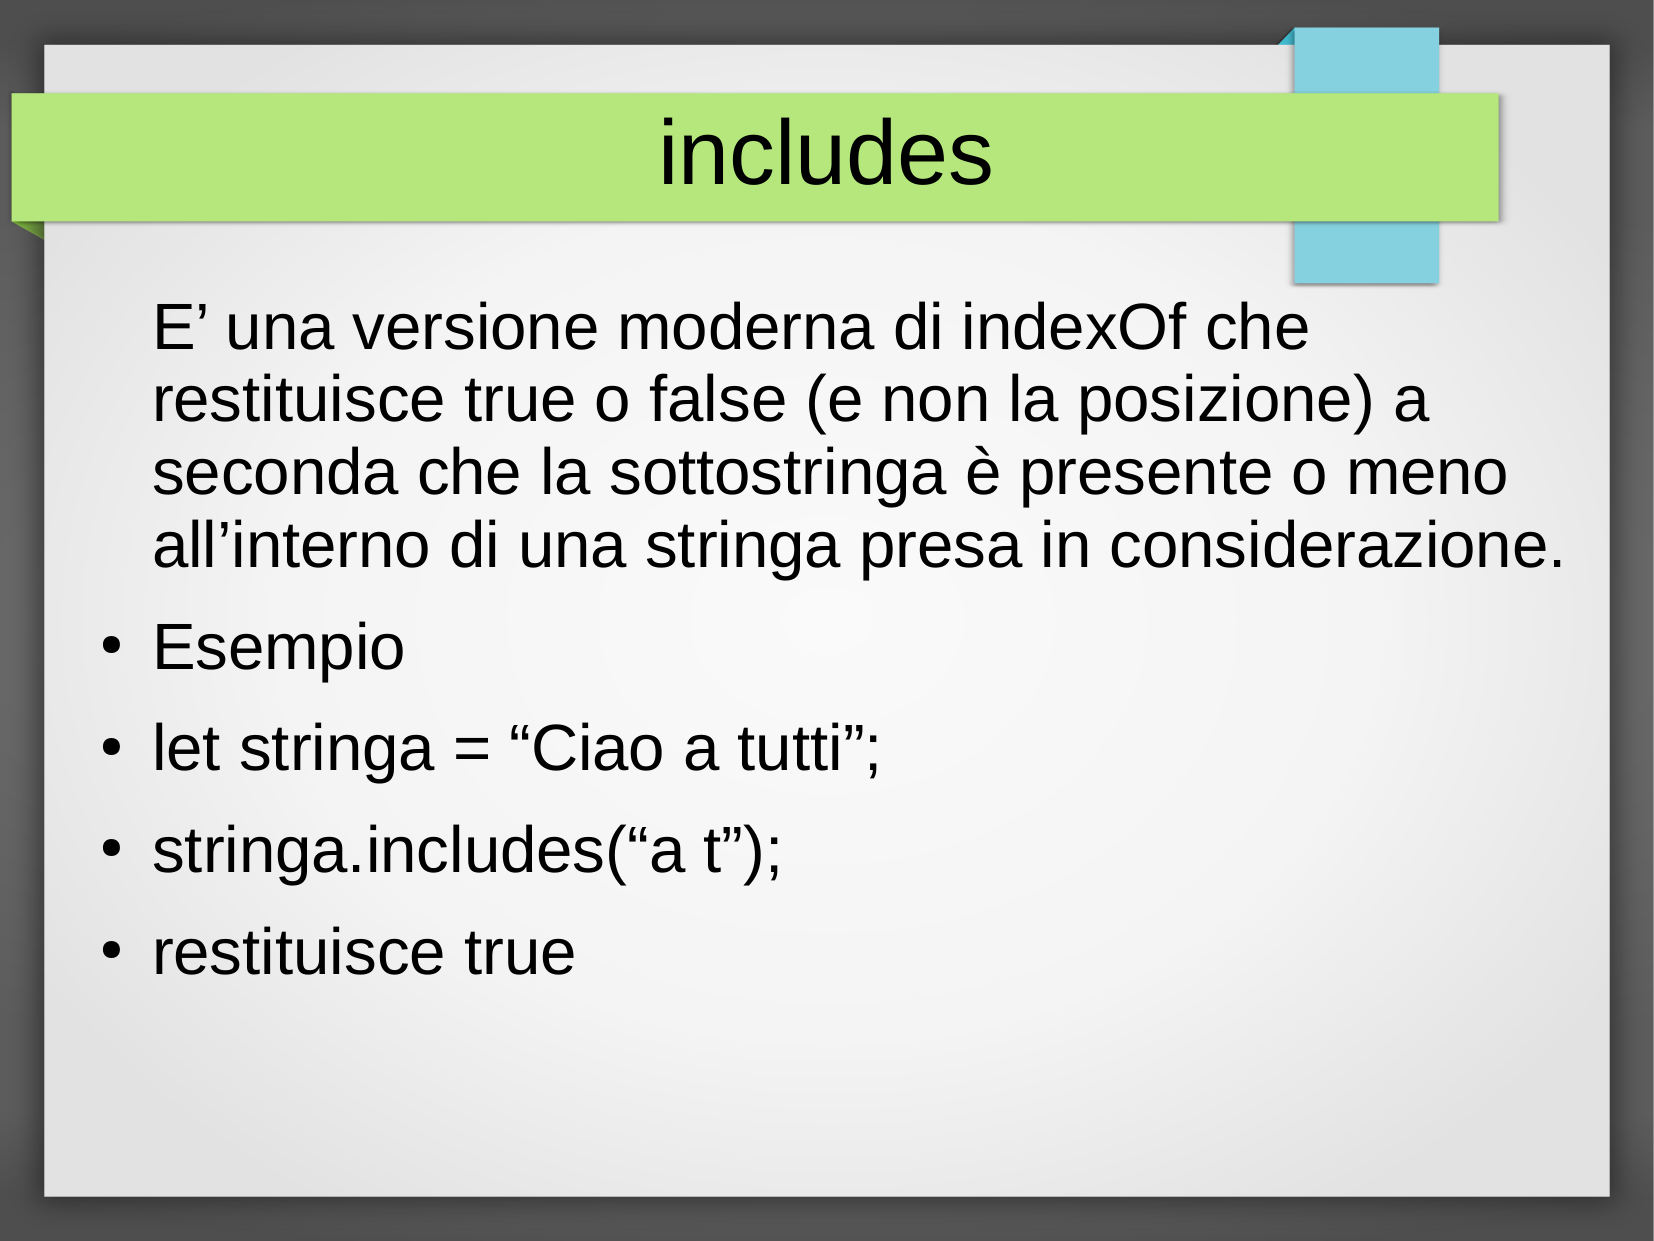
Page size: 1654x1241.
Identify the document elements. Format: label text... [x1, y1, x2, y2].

list E’ una versione moderna di indexOf che restituisce true o false (e non la posizione) a seconda che la sottostringa è presente o meno all’interno di una stringa presa in considerazione. Esempio let stringa = “Ciao a tutti”; stringa.includes(“a t”); restituisce true [82, 290, 1571, 1010]
picture [0, 0, 1654, 1241]
title includes [82, 49, 1571, 257]
